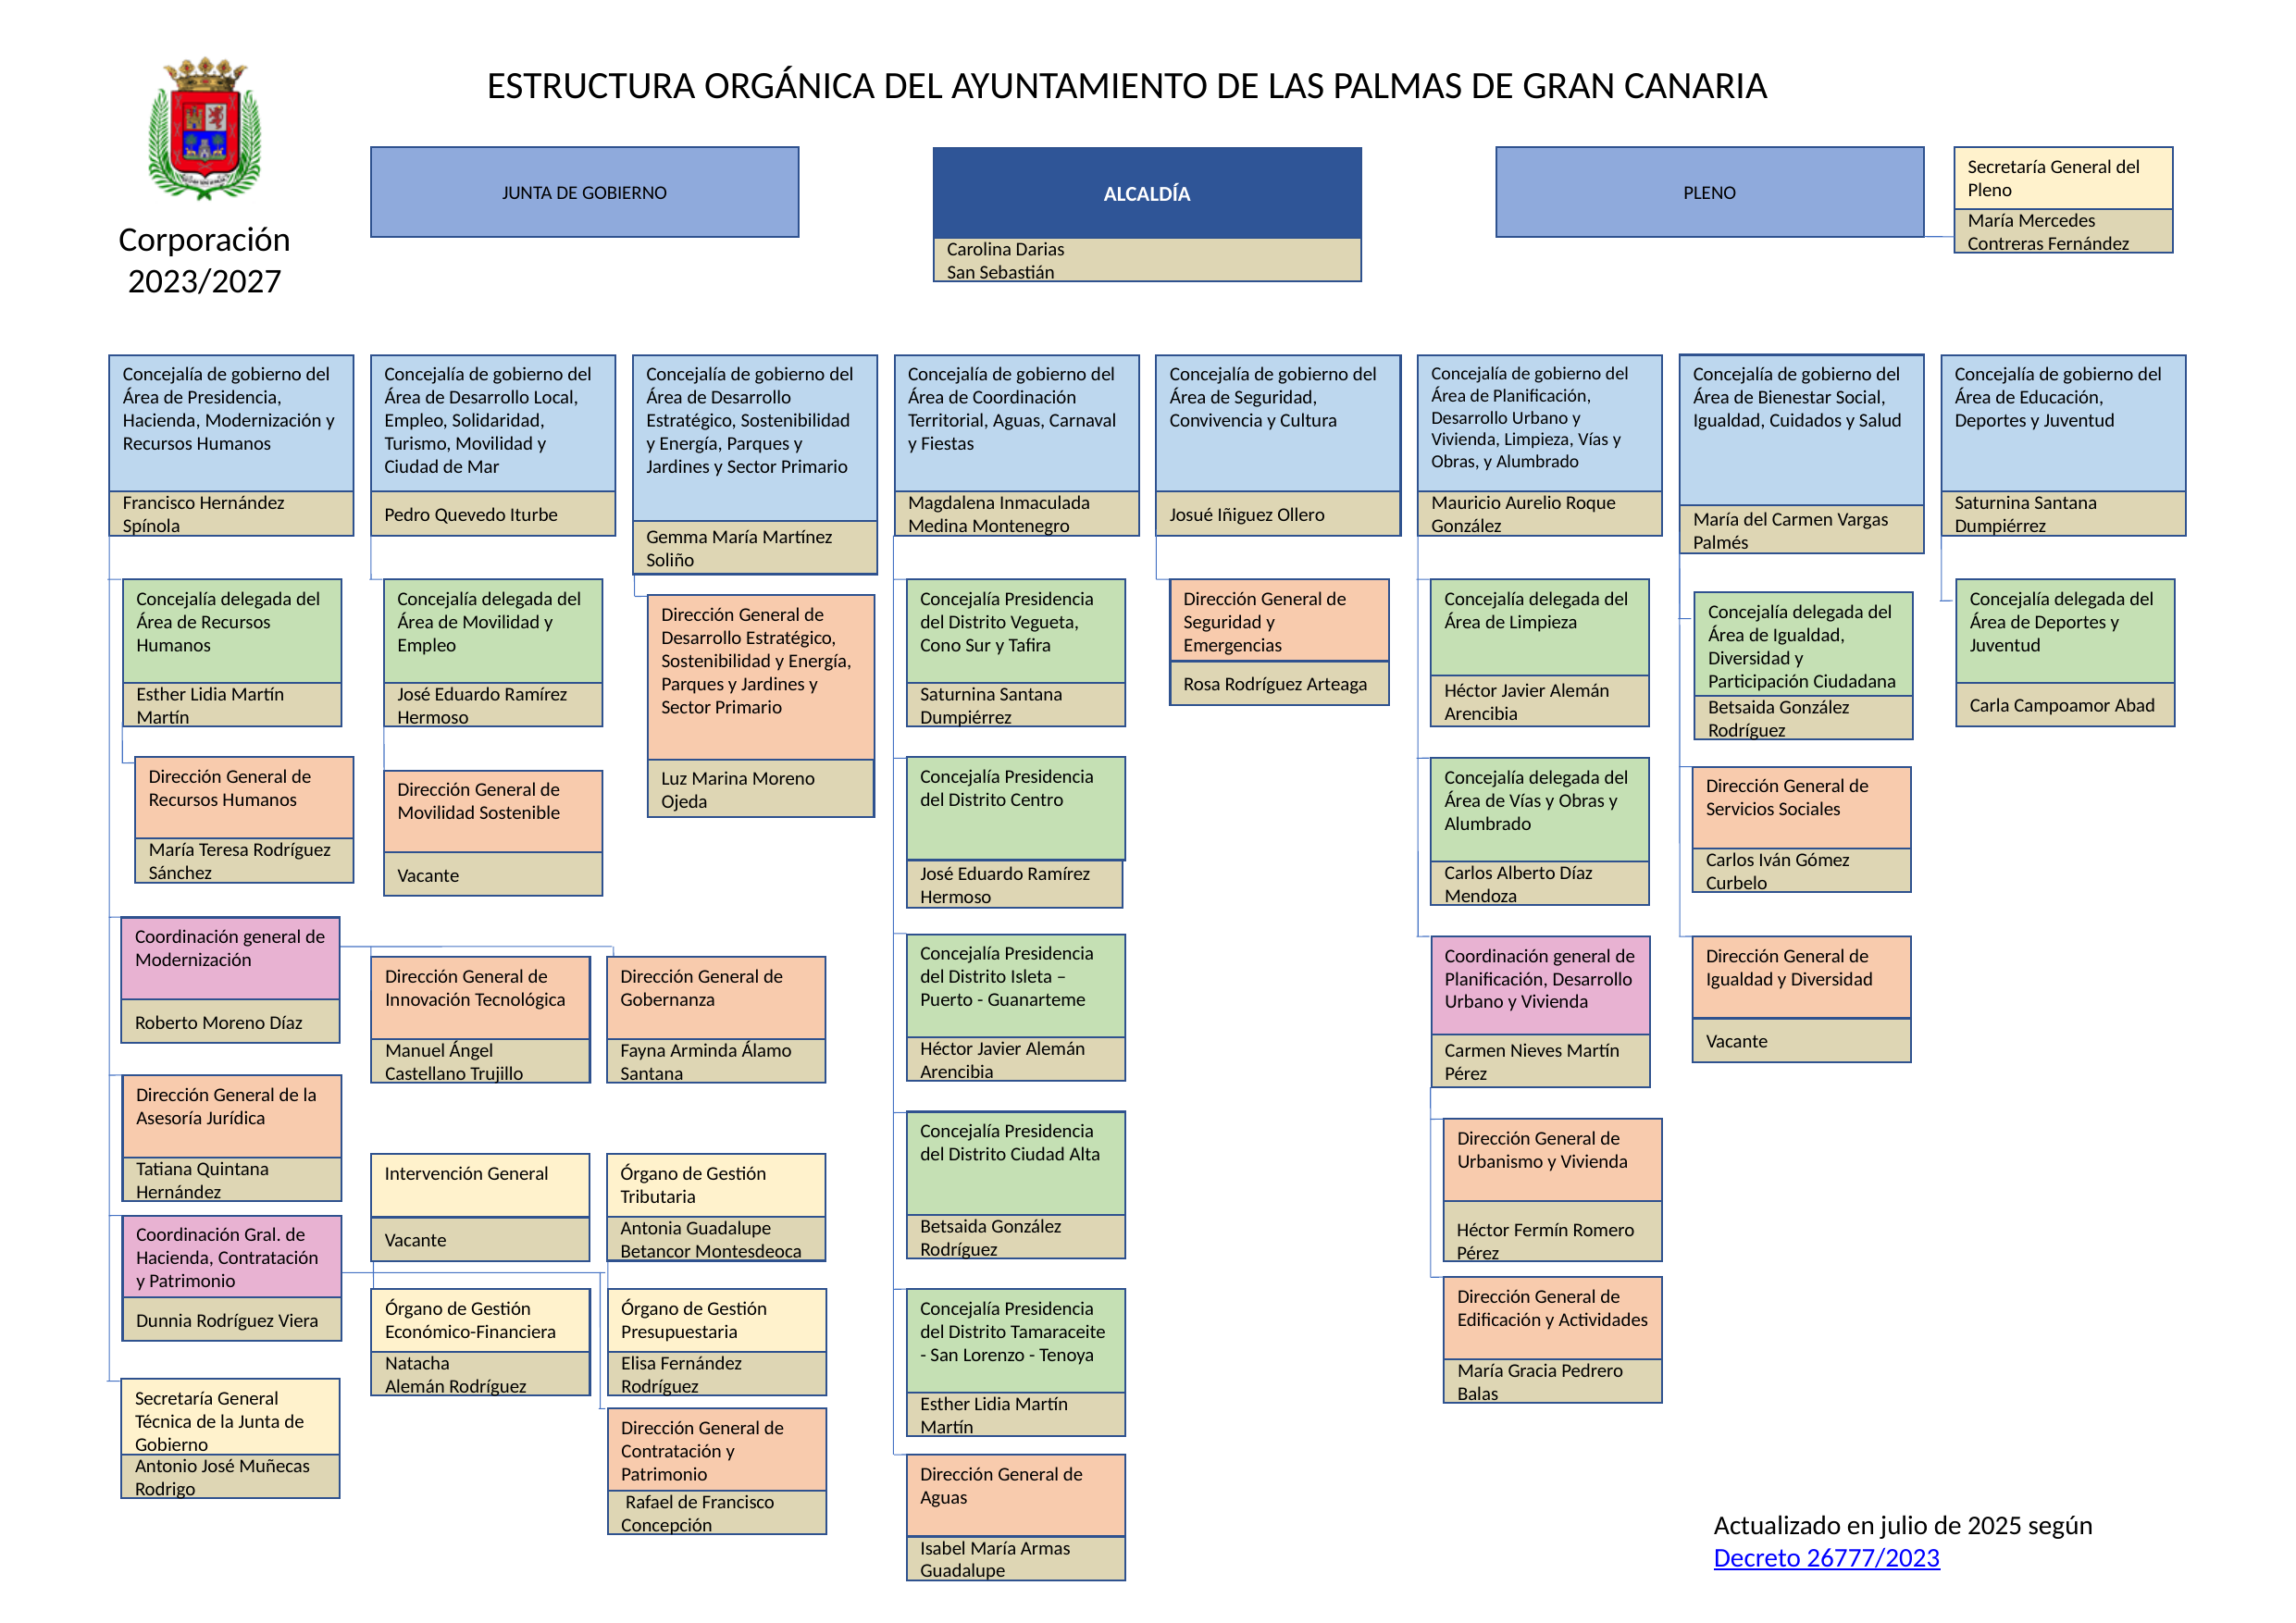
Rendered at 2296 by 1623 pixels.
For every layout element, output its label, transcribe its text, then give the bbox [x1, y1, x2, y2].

text_box Concejalía delegada del Área de Vías y Obras y Alumbrado [1431, 758, 1649, 861]
text_box Esther Lidia Martín Martín [907, 1393, 1125, 1436]
text_box Concejalía Presidencia del Distrito Vegueta, Cono Sur y Tafira [907, 579, 1125, 683]
text_box Concejalía Presidencia del Distrito Ciudad Alta [907, 1111, 1125, 1215]
text_box Dirección General de Edificación y Actividades [1444, 1277, 1662, 1359]
text_box Coordinación Gral. de Hacienda, Contratación y Patrimonio [123, 1216, 341, 1297]
text_box Natacha Alemán Rodríguez [371, 1352, 590, 1395]
text_box Elisa Fernández Rodríguez [608, 1352, 826, 1395]
text_box Concejalía de gobierno del Área de Planificación, Desarrollo Urbano y Vivienda, Limpieza, Vías y Obras, y Alumbrado [1418, 355, 1662, 491]
text_box Concejalía de gobierno del Área de Presidencia, Hacienda, Modernización y Recursos Humanos [109, 355, 354, 491]
text_box ESTRUCTURA ORGÁNICA DEL AYUNTAMIENTO DE LAS PALMAS DE GRAN CANARIA [473, 53, 1822, 114]
text_box Gemma María Martínez Soliño [633, 521, 877, 574]
text_box Dirección General de Recursos Humanos [135, 757, 354, 838]
text_box Dirección General de Gobernanza [607, 957, 825, 1039]
text_box Concejalía Presidencia del Distrito Isleta – Puerto - Guanarteme [907, 935, 1125, 1037]
text_box José Eduardo Ramírez Hermoso [907, 861, 1123, 908]
text_box Francisco Hernández Spínola [109, 491, 354, 536]
text_box José Eduardo Ramírez Hermoso [384, 683, 602, 726]
text_box Vacante [384, 852, 602, 896]
text_box Dunnia Rodríguez Viera [123, 1297, 341, 1341]
text_box Dirección General de Innovación Tecnológica [371, 957, 590, 1039]
text_box Concejalía de gobierno del Área de Desarrollo Estratégico, Sostenibilidad y Energía, Parques y Jardines y Sector Primario [633, 355, 877, 521]
text_box Antonio José Muñecas Rodrigo [121, 1455, 340, 1498]
text_box Manuel Ángel Castellano Trujillo [371, 1039, 590, 1083]
text_box Coordinación general de Modernización [121, 917, 340, 999]
text_box Secretaría General Técnica de la Junta de Gobierno [121, 1379, 340, 1455]
text_box Saturnina Santana Dumpiérrez [1942, 491, 2186, 536]
text_box Luz Marina Moreno Ojeda [648, 760, 875, 817]
text_box Dirección General de Contratación y Patrimonio [608, 1408, 826, 1491]
text_box Concejalía delegada del Área de Recursos Humanos [123, 579, 341, 683]
text_box Corporación 2023/2027 [82, 209, 328, 308]
text_box Dirección General de Igualdad y Diversidad [1693, 936, 1911, 1018]
text_box Actualizado en julio de 2025 según Decreto 26777/2023 [1700, 1501, 2186, 1580]
text_box Dirección General de Movilidad Sostenible [384, 771, 602, 852]
text_box Dirección General de Seguridad y Emergencias [1170, 579, 1389, 662]
text_box Concejalía delegada del Área de Deportes y Juventud [1956, 579, 2175, 683]
text_box Dirección General de Servicios Sociales [1693, 767, 1911, 849]
text_box Esther Lidia Martín Martín [123, 683, 341, 726]
text_box Dirección General de Aguas [907, 1455, 1125, 1536]
text_box Concejalía delegada del Área de Igualdad, Diversidad y Participación Ciudadana [1694, 592, 1913, 696]
text_box Concejalía de gobierno del Área de Seguridad, Convivencia y Cultura [1156, 355, 1401, 491]
text_box Carolina Darias San Sebastián [934, 238, 1361, 281]
text_box Rosa Rodríguez Arteaga [1170, 662, 1389, 705]
text_box Rafael de Francisco Concepción [608, 1491, 826, 1534]
text_box Tatiana Quintana Hernández [123, 1158, 341, 1201]
text_box Isabel María Armas Guadalupe [907, 1537, 1125, 1580]
text_box Carlos Iván Gómez Curbelo [1693, 849, 1911, 892]
text_box Betsaida González Rodríguez [907, 1215, 1125, 1258]
text_box Carlos Alberto Díaz Mendoza [1431, 861, 1649, 905]
text_box Dirección General de la Asesoría Jurídica [123, 1075, 341, 1158]
text_box Órgano de Gestión Tributaria [607, 1154, 825, 1217]
text_box Órgano de Gestión Presupuestaria [608, 1289, 826, 1352]
text_box María Mercedes Contreras Fernández [1955, 209, 2173, 253]
text_box Héctor Fermín Romero Pérez [1444, 1201, 1662, 1261]
text_box Carla Campoamor Abad [1956, 683, 2175, 726]
text_box Josué Iñiguez Ollero [1156, 491, 1401, 536]
text_box Concejalía delegada del Área de Limpieza [1431, 579, 1649, 675]
text_box Fayna Arminda Álamo Santana [607, 1039, 825, 1083]
text_box María Gracia Pedrero Balas [1444, 1359, 1662, 1403]
text_box Secretaría General del Pleno [1955, 147, 2173, 209]
text_box Carmen Nieves Martín Pérez [1432, 1035, 1650, 1087]
text_box Héctor Javier Alemán Arencibia [907, 1037, 1125, 1081]
text_box Concejalía Presidencia del Distrito Tamaraceite - San Lorenzo - Tenoya [907, 1289, 1125, 1393]
text_box Betsaida González Rodríguez [1694, 696, 1913, 739]
text_box Concejalía de gobierno del Área de Desarrollo Local, Empleo, Solidaridad, Turismo, Movilidad y Ciudad de Mar [371, 355, 615, 491]
text_box JUNTA DE GOBIERNO [371, 147, 799, 237]
text_box Órgano de Gestión Económico-Financiera [371, 1289, 590, 1352]
text_box Saturnina Santana Dumpiérrez [907, 683, 1125, 726]
text_box Antonia Guadalupe Betancor Montesdeoca [607, 1217, 825, 1261]
text_box Coordinación general de Planificación, Desarrollo Urbano y Vivienda [1432, 936, 1650, 1035]
text_box Pedro Quevedo Iturbe [371, 491, 615, 536]
text_box María Teresa Rodríguez Sánchez [135, 838, 354, 883]
text_box Vacante [371, 1218, 590, 1261]
text_box Dirección General de Desarrollo Estratégico, Sostenibilidad y Energía, Parques y Jardines y Sector Primario [648, 595, 875, 760]
text_box María del Carmen Vargas Palmés [1680, 505, 1924, 553]
text_box Vacante [1693, 1019, 1911, 1062]
text_box Roberto Moreno Díaz [121, 999, 340, 1043]
text_box Concejalía de gobierno del Área de Educación, Deportes y Juventud [1942, 355, 2186, 491]
text_box ALCALDÍA [934, 148, 1361, 238]
text_box Héctor Javier Alemán Arencibia [1431, 675, 1649, 726]
text_box Concejalía delegada del Área de Movilidad y Empleo [384, 579, 602, 683]
text_box Concejalía de gobierno del Área de Bienestar Social, Igualdad, Cuidados y Salud [1680, 355, 1924, 505]
text_box PLENO [1496, 147, 1924, 237]
text_box Concejalía Presidencia del Distrito Centro [907, 757, 1125, 860]
text_box Concejalía de gobierno del Área de Coordinación Territorial, Aguas, Carnaval y Fiestas [895, 355, 1139, 491]
text_box Intervención General [371, 1154, 590, 1217]
text_box Mauricio Aurelio Roque González [1418, 491, 1662, 536]
picture [146, 53, 263, 204]
text_box Dirección General de Urbanismo y Vivienda [1444, 1119, 1662, 1201]
text_box Magdalena Inmaculada Medina Montenegro [895, 491, 1139, 536]
